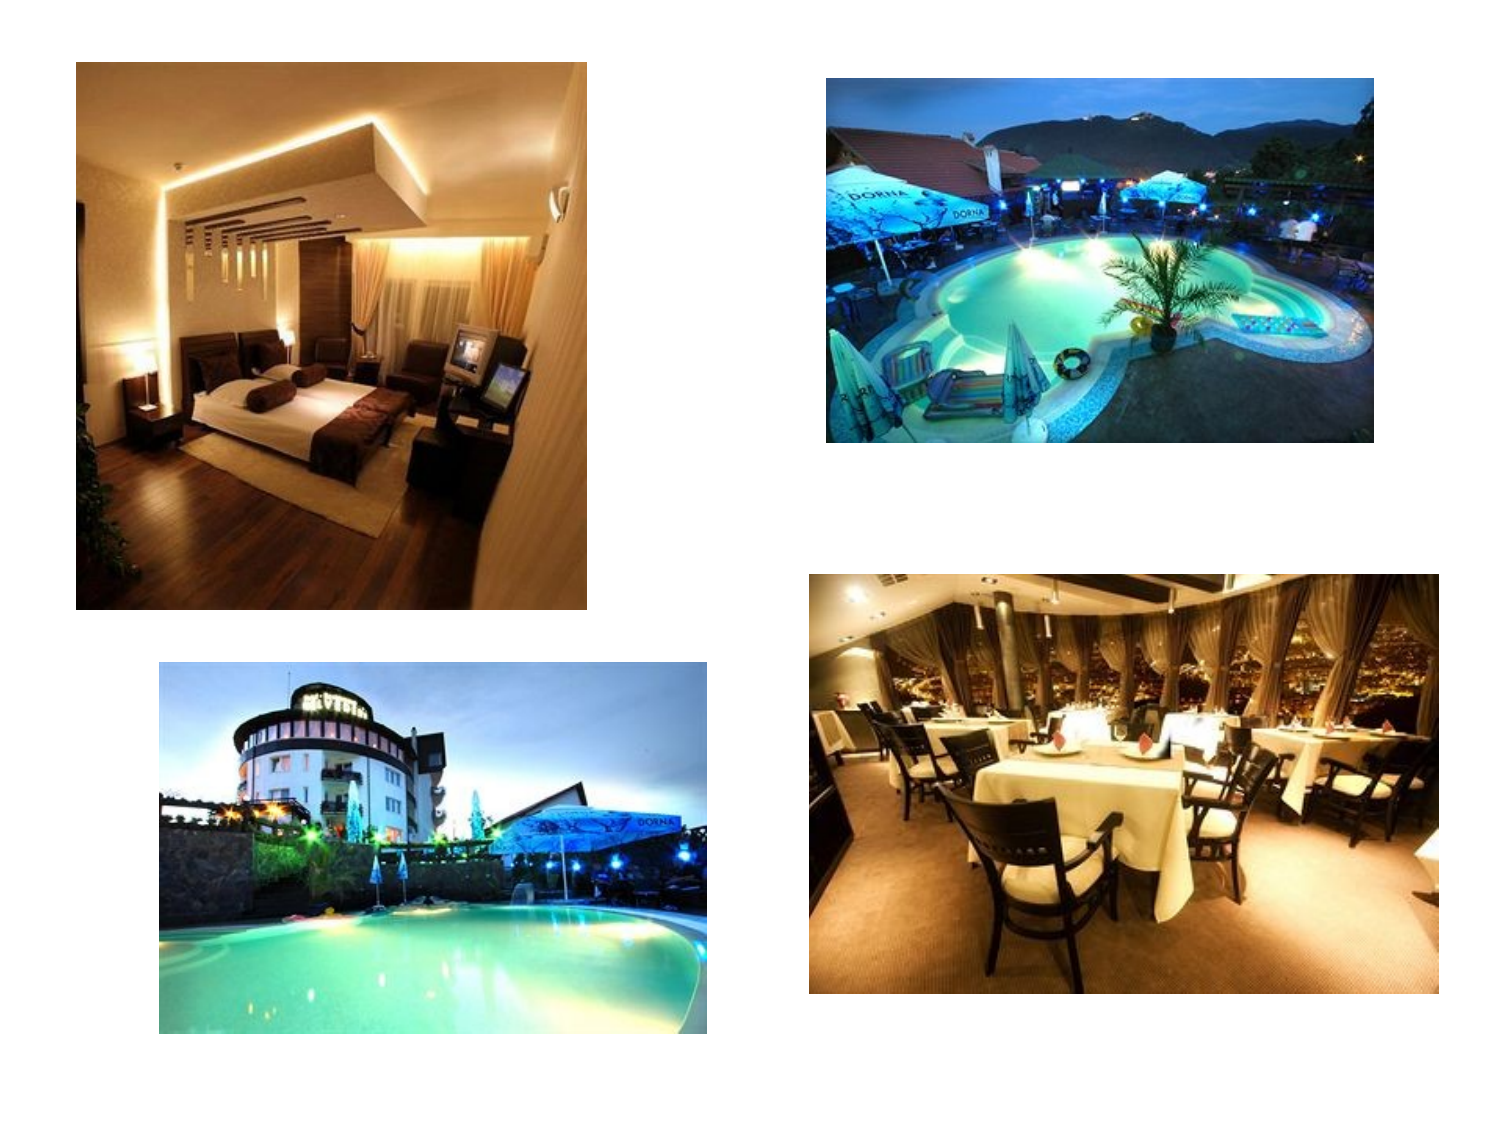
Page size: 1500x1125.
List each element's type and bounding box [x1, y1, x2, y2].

picture [159, 662, 707, 1035]
picture [809, 574, 1439, 994]
picture [76, 62, 587, 610]
picture [826, 78, 1374, 443]
